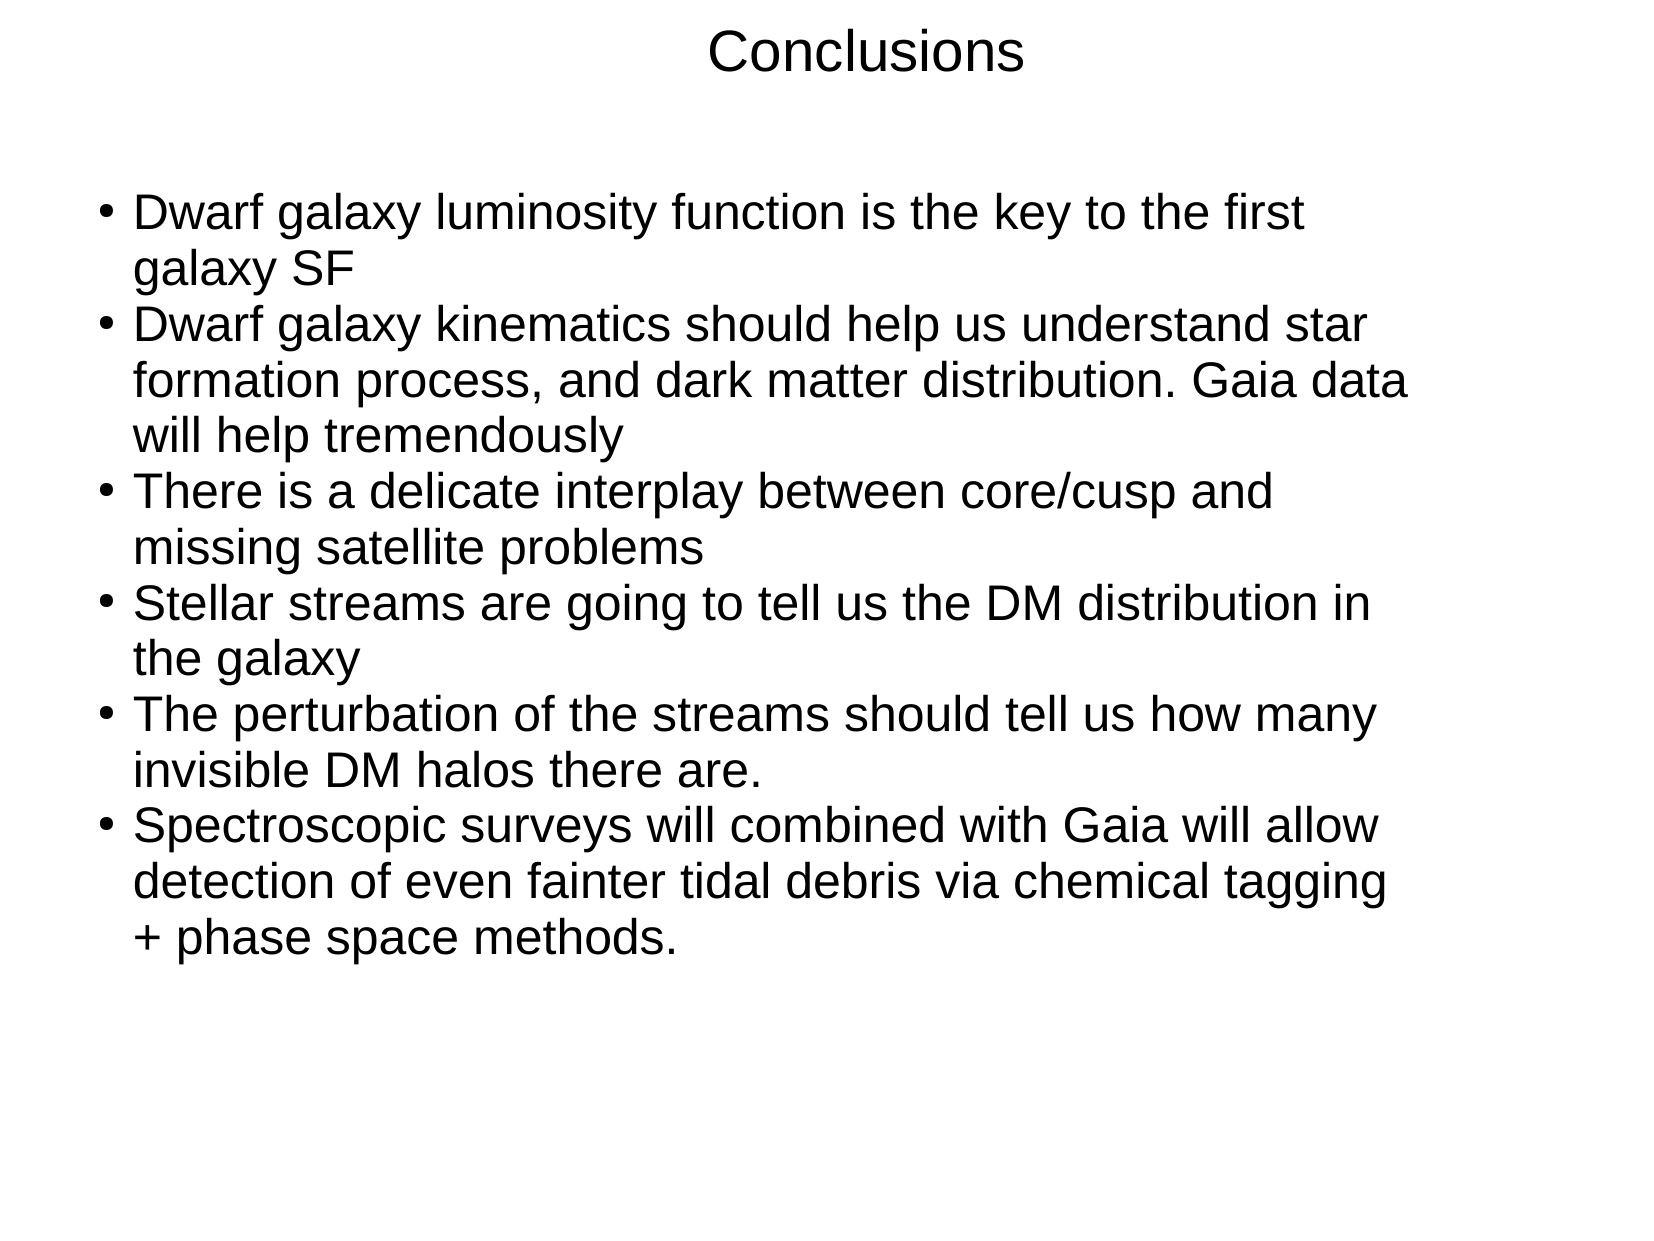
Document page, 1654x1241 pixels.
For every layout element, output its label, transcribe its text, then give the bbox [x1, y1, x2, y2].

text_box Dwarf galaxy luminosity function is the key to the first galaxy SF Dwarf galaxy kinematics should help us understand star formation process, and dark matter distribution. Gaia data will help tremendously There is a delicate interplay between core/cusp and missing satellite problems Stellar streams are going to tell us the DM distribution in the galaxy The perturbation of the streams should tell us how many invisible DM halos there are. Spectroscopic surveys will combined with Gaia will allow detection of even fainter tidal debris via chemical tagging + phase space methods. [82, 177, 1430, 973]
text_box Conclusions [406, 10, 1328, 91]
